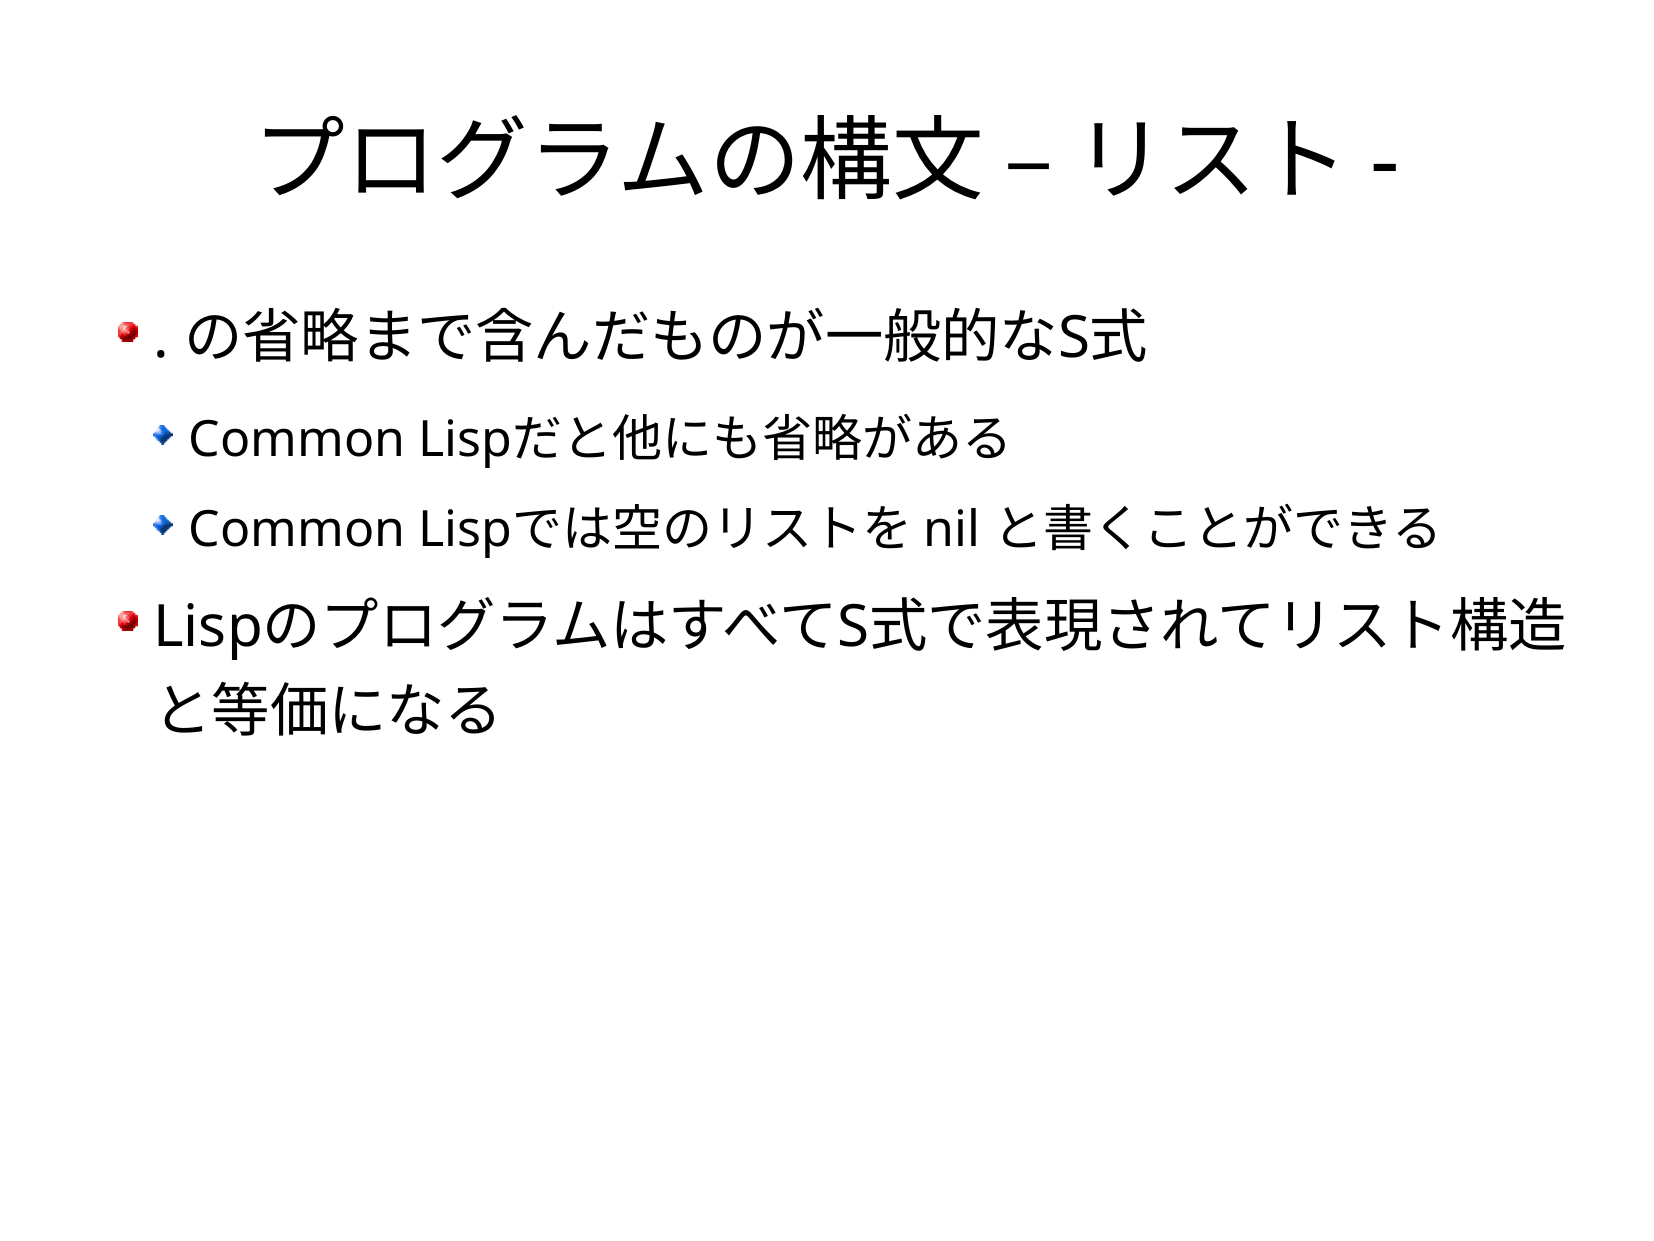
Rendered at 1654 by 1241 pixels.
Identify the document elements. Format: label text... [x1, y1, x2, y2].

title プログラムの構文 – リスト - [82, 56, 1571, 250]
list . の省略まで含んだものが一般的なS式 Common Lispだと他にも省略がある Common Lispでは空のリストを nil と書くことができる LispのプログラムはすべてS式で表現されてリスト構造と等価になる [82, 290, 1571, 1109]
